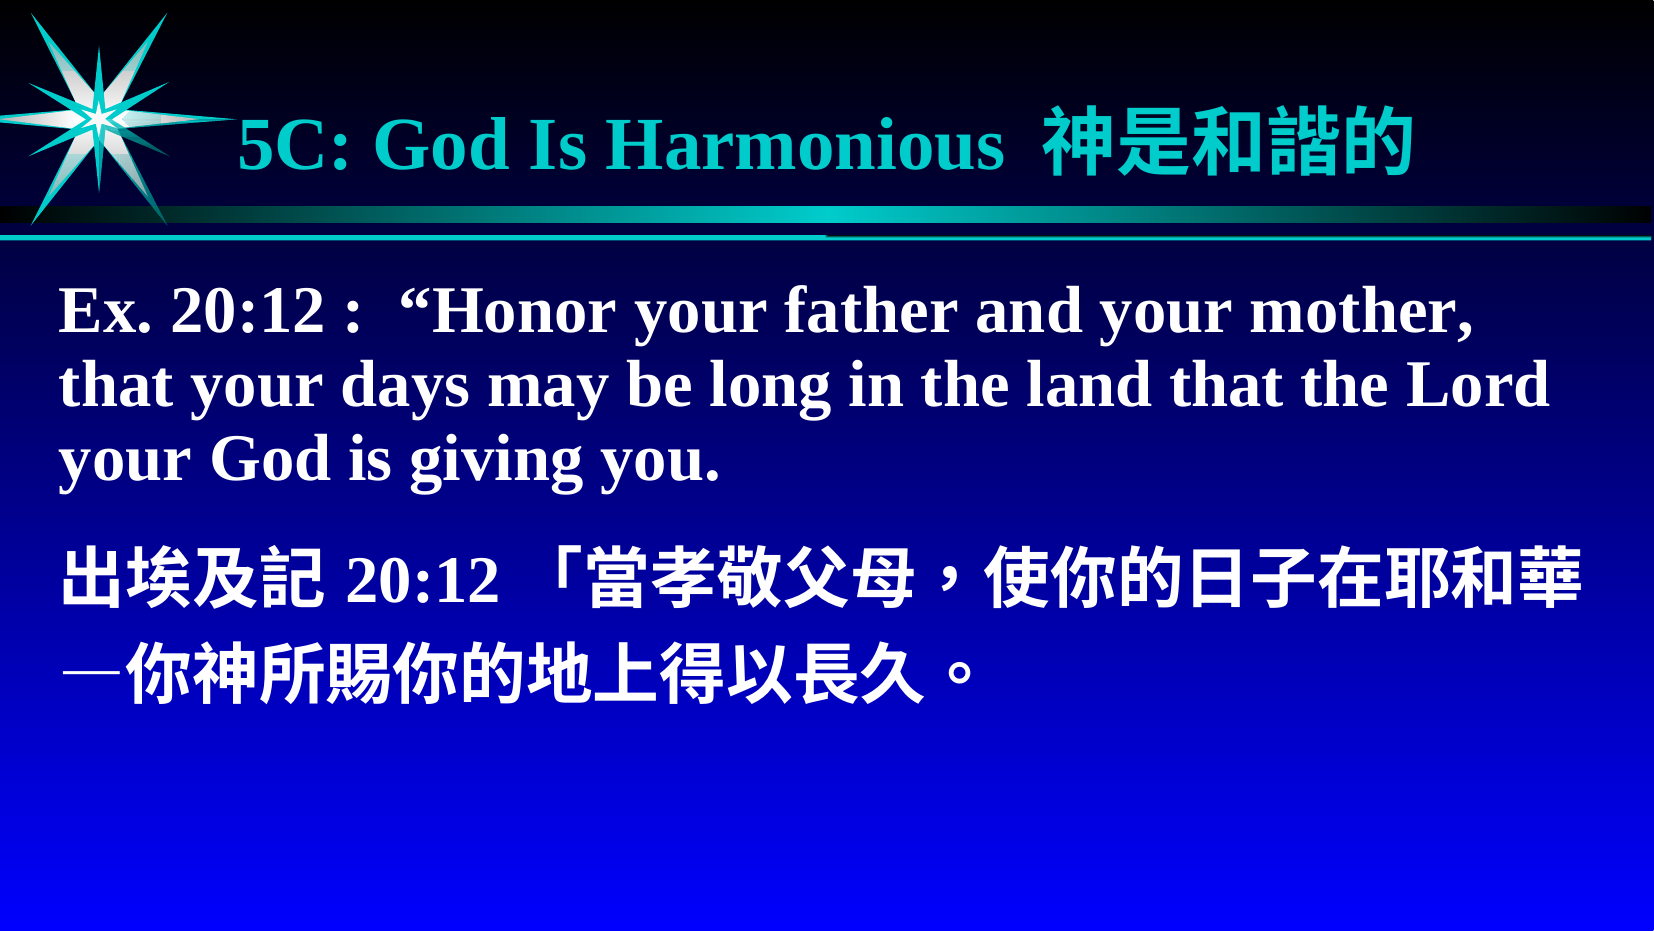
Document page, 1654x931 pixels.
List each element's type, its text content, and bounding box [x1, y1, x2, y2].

title 5C: God Is Harmonious 神是和諧的 [124, 59, 1530, 215]
text_box Ex. 20:12 : “Honor your father and your mother, that your days may be long in the land that the Lord your God is giving you. 出埃及記20:12「當孝敬父母，使你的日子在耶和華—你神所賜你的地上得以長久。 [44, 265, 1610, 830]
